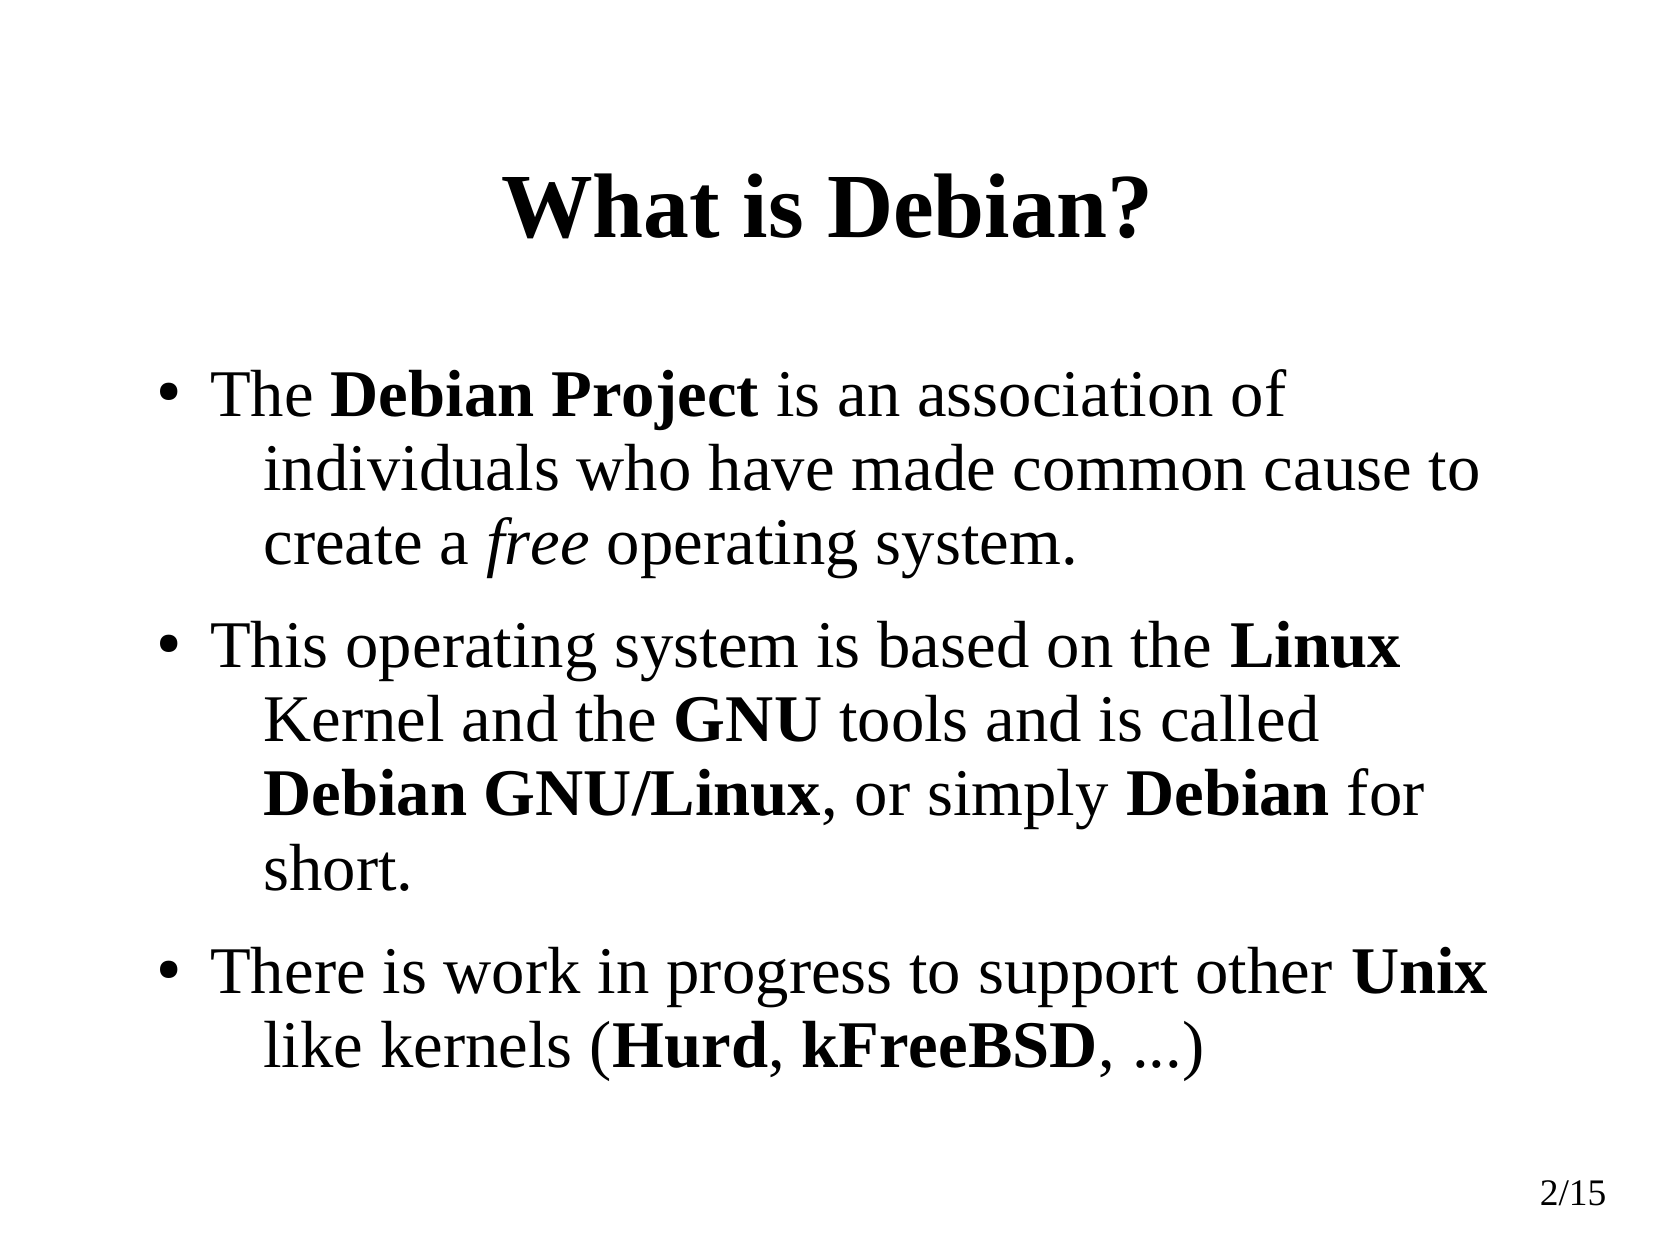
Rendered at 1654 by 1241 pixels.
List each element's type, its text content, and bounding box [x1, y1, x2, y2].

title What is Debian? [121, 102, 1534, 311]
list The Debian Project is an association of individuals who have made common cause to create a free operating system. This operating system is based on the Linux Kernel and the GNU tools and is called Debian GNU/Linux, or simply Debian for short. There is work in progress to support other Unix like kernels (Hurd, kFreeBSD, ...) [121, 356, 1534, 1138]
